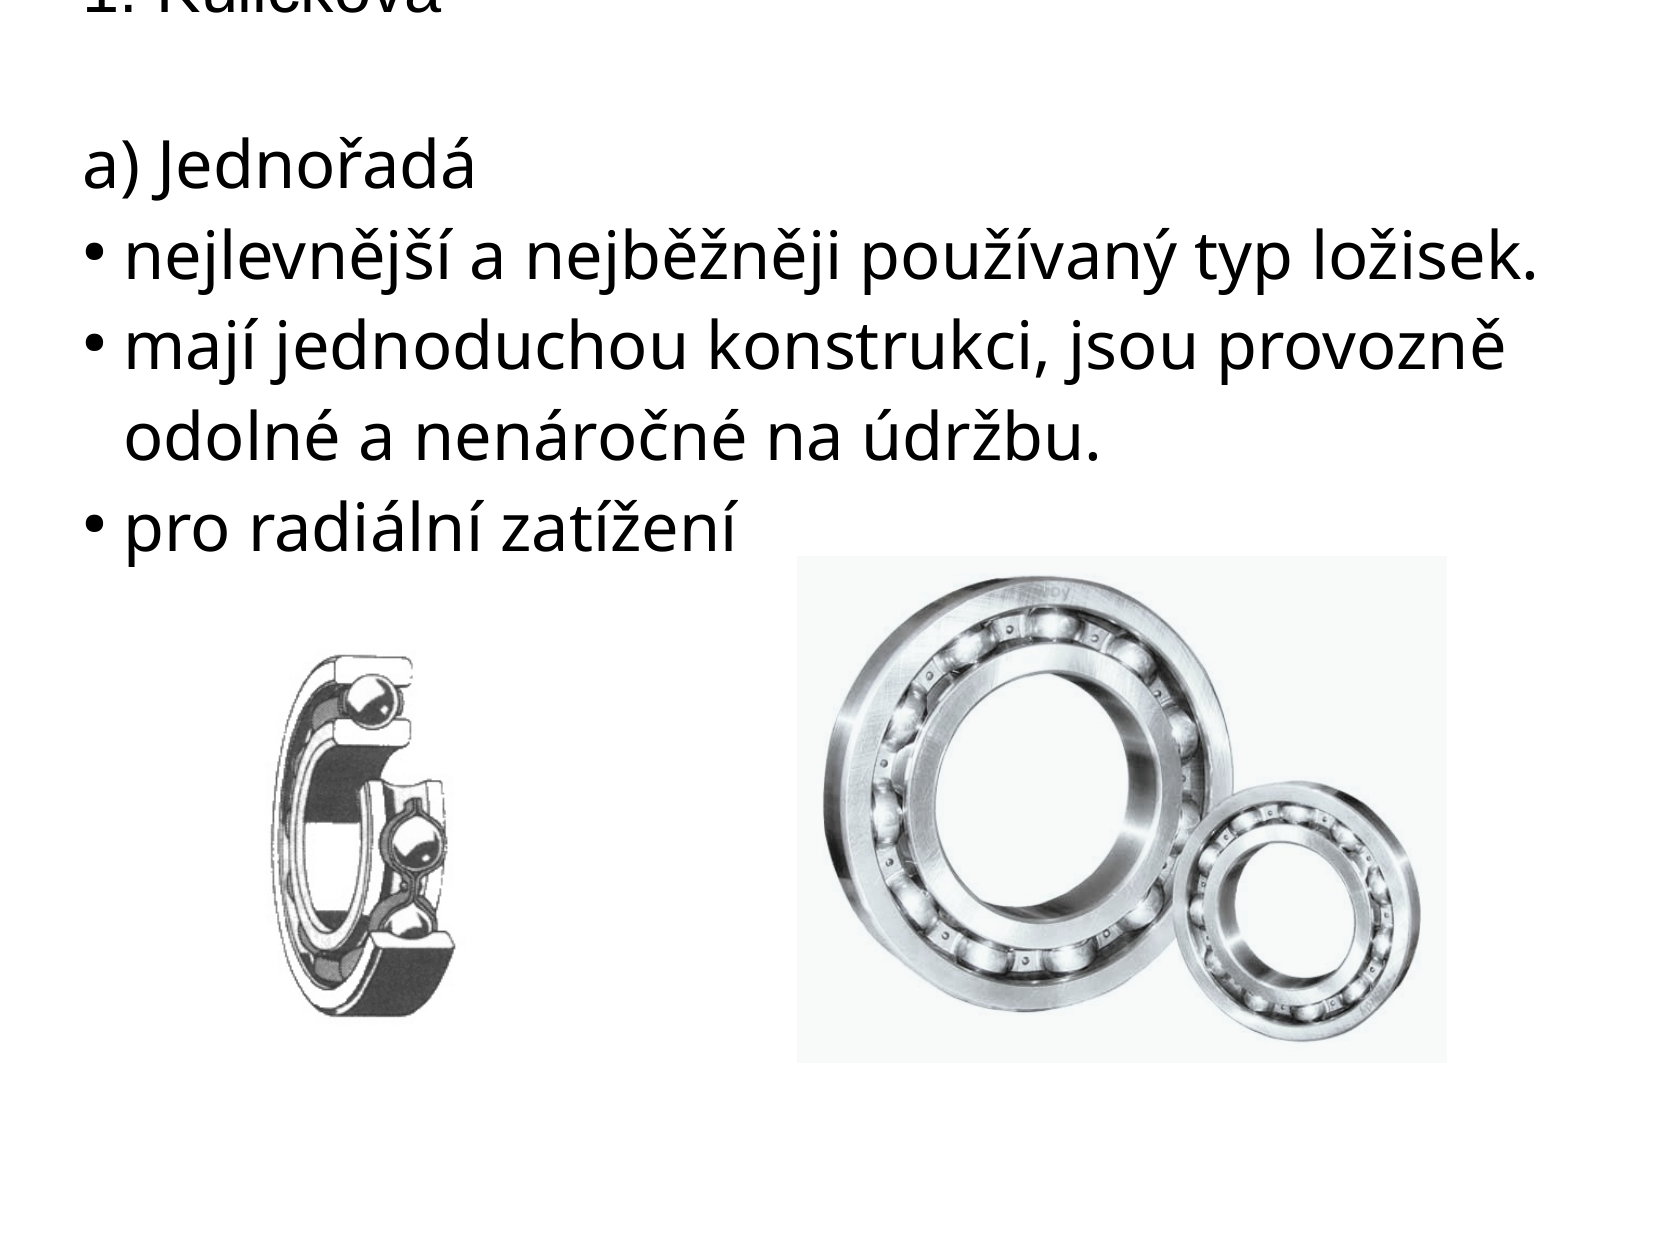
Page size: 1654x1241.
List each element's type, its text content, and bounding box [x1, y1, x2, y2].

picture [797, 556, 1447, 1063]
subtitle 1. Kuličková a) Jednořadá nejlevnější a nejběžněji používaný typ ložisek. mají jednoduchou konstrukci, jsou provozně odolné a nenáročné na údržbu. pro radiální zatížení [82, 37, 1571, 1121]
picture [265, 649, 487, 1036]
